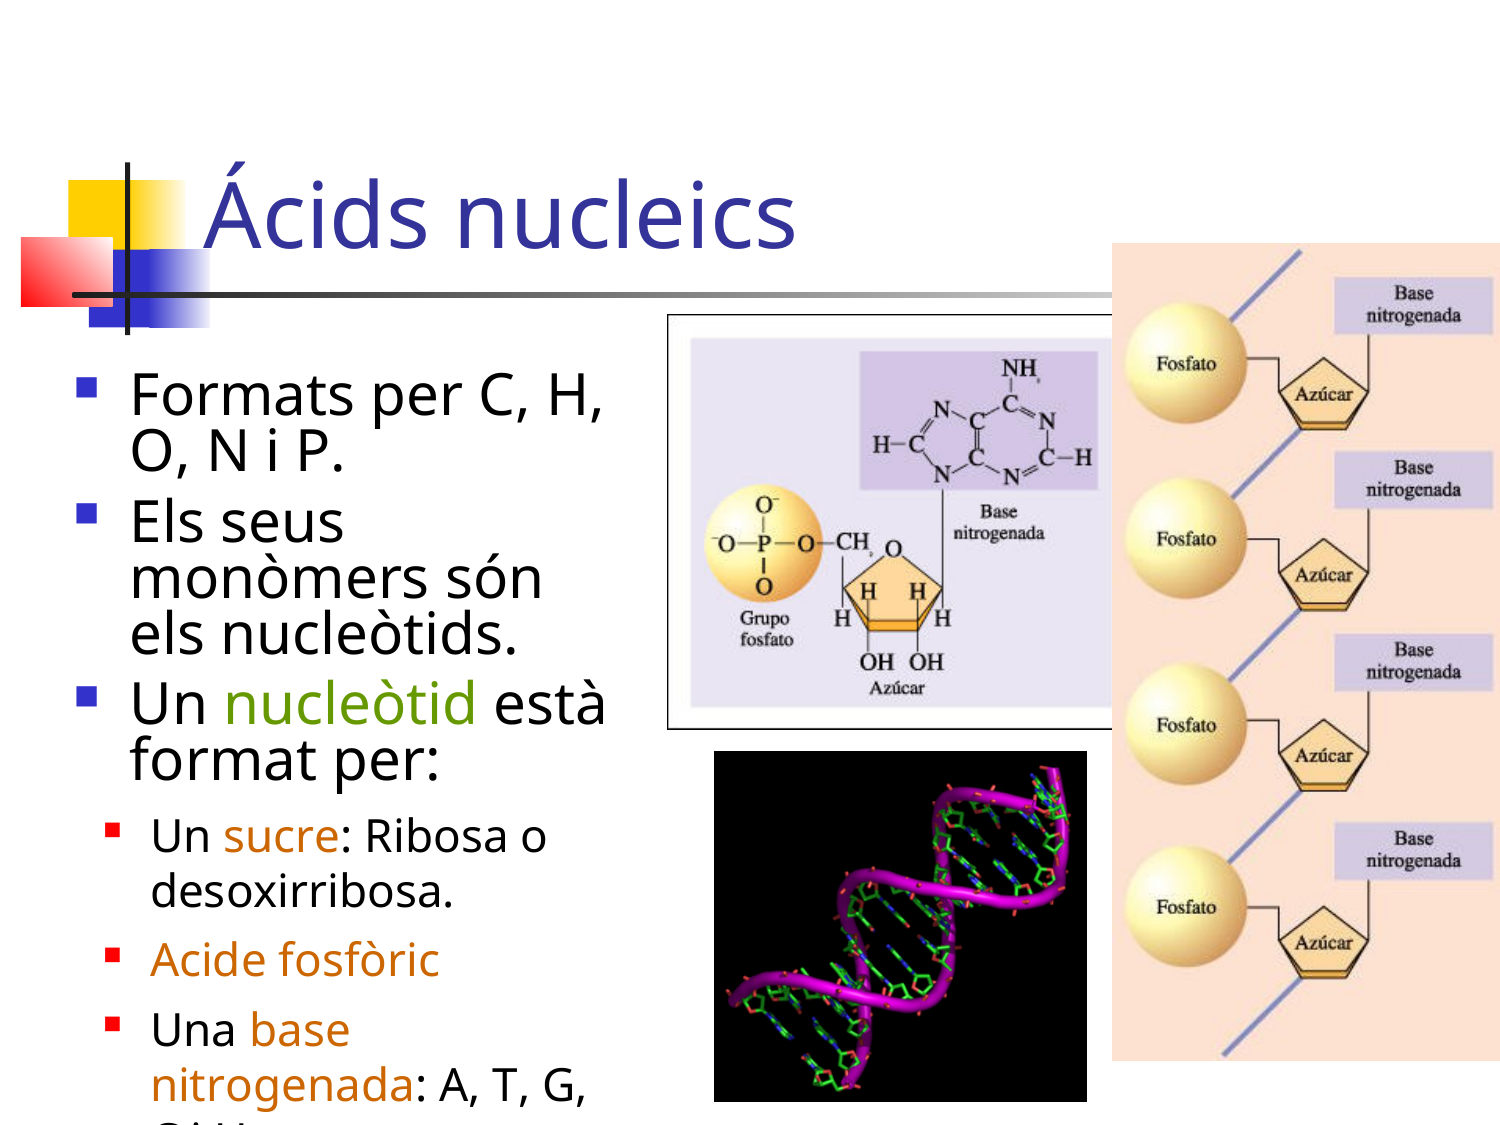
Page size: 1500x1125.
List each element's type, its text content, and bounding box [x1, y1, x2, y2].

picture [667, 243, 1500, 1061]
title Ácids nucleics [188, 35, 1468, 276]
picture [714, 751, 1087, 1102]
list Formats per C, H, O, N i P. Els seus monòmers són els nucleòtids. Un nucleòtid està format per: Un sucre: Ribosa o desoxirribosa. Acide fosfòric Una base nitrogenada: A, T, G, C i U. [29, 363, 644, 1125]
